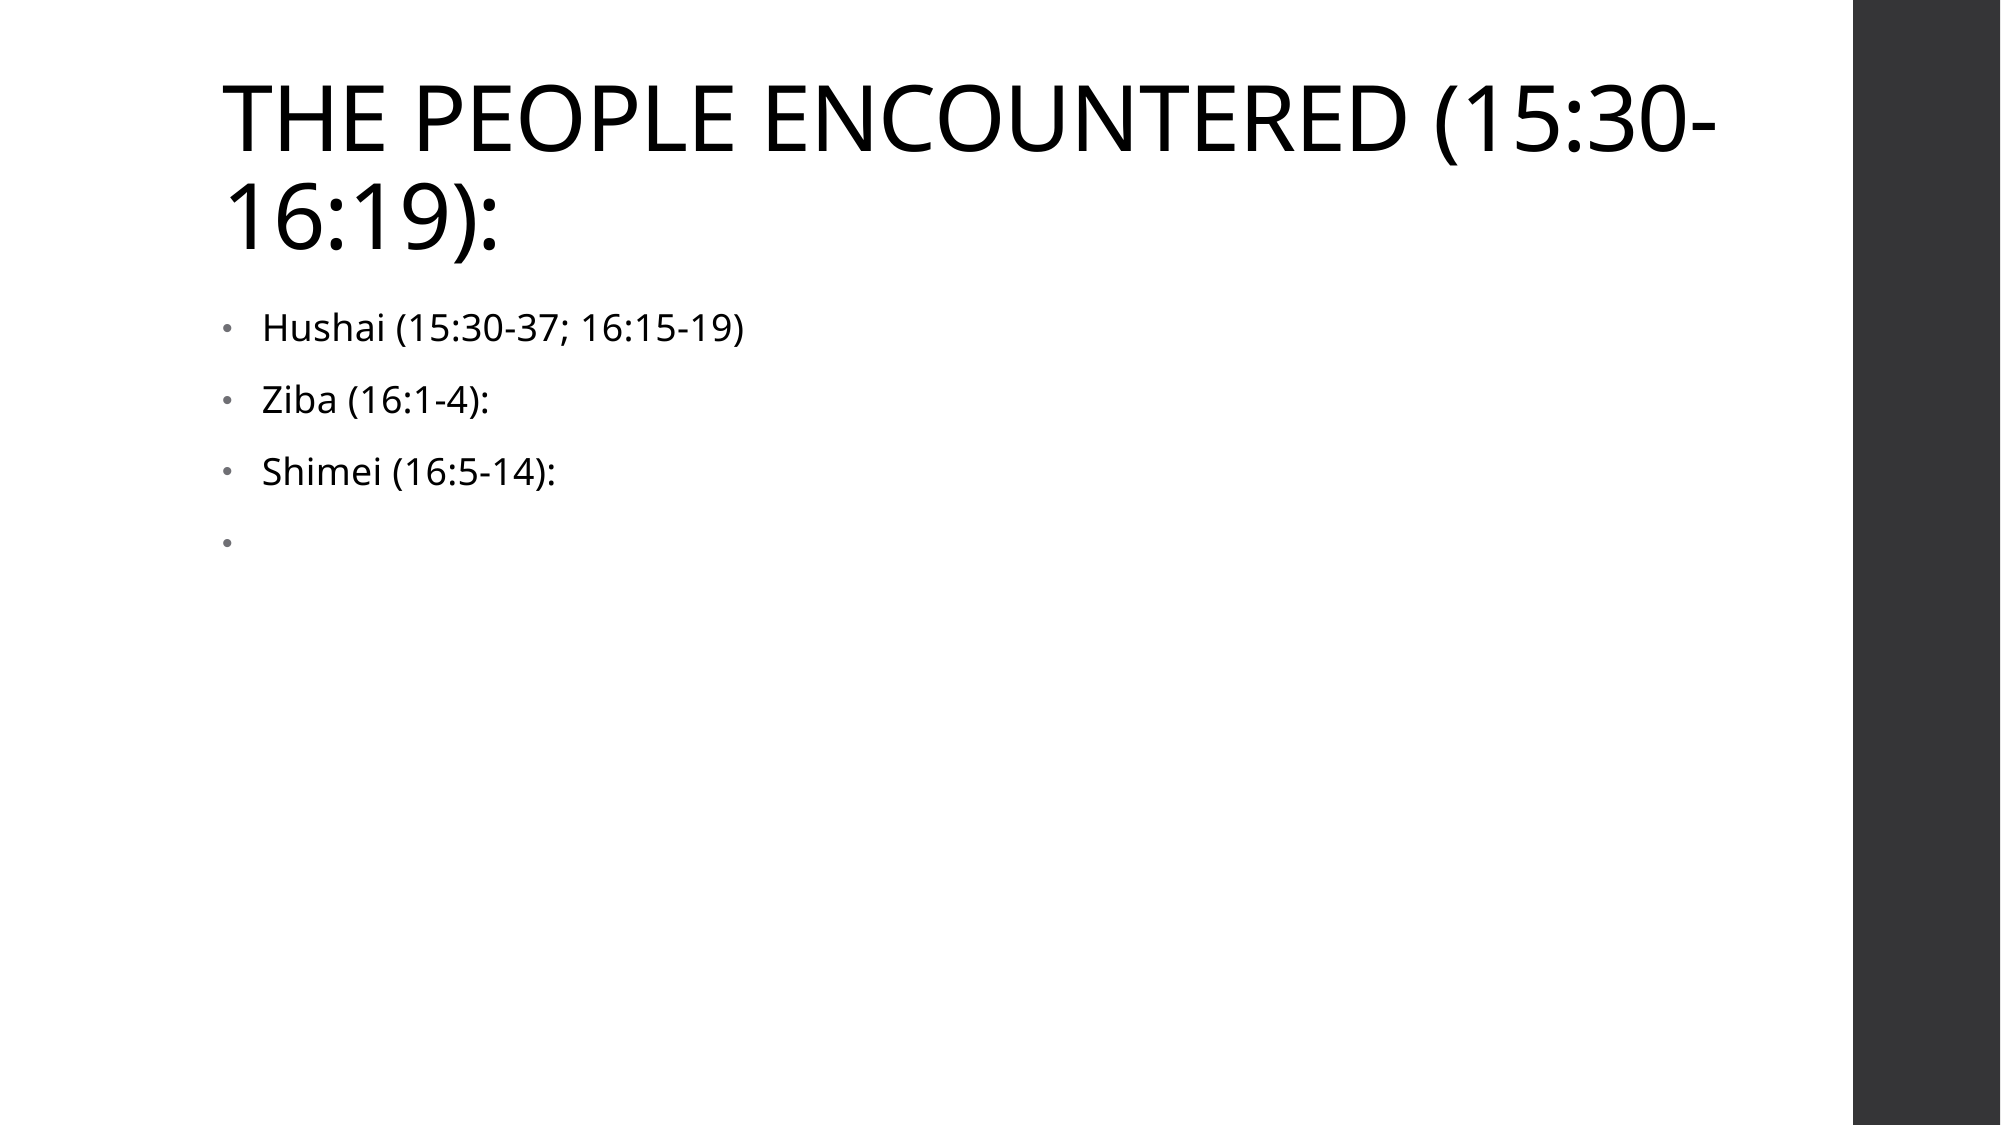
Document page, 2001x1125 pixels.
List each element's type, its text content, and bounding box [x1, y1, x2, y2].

list Hushai (15:30-37; 16:15-19) Ziba (16:1-4): Shimei (16:5-14): [206, 299, 1617, 1014]
title THE PEOPLE ENCOUNTERED (15:30-16:19): [206, 60, 1797, 278]
